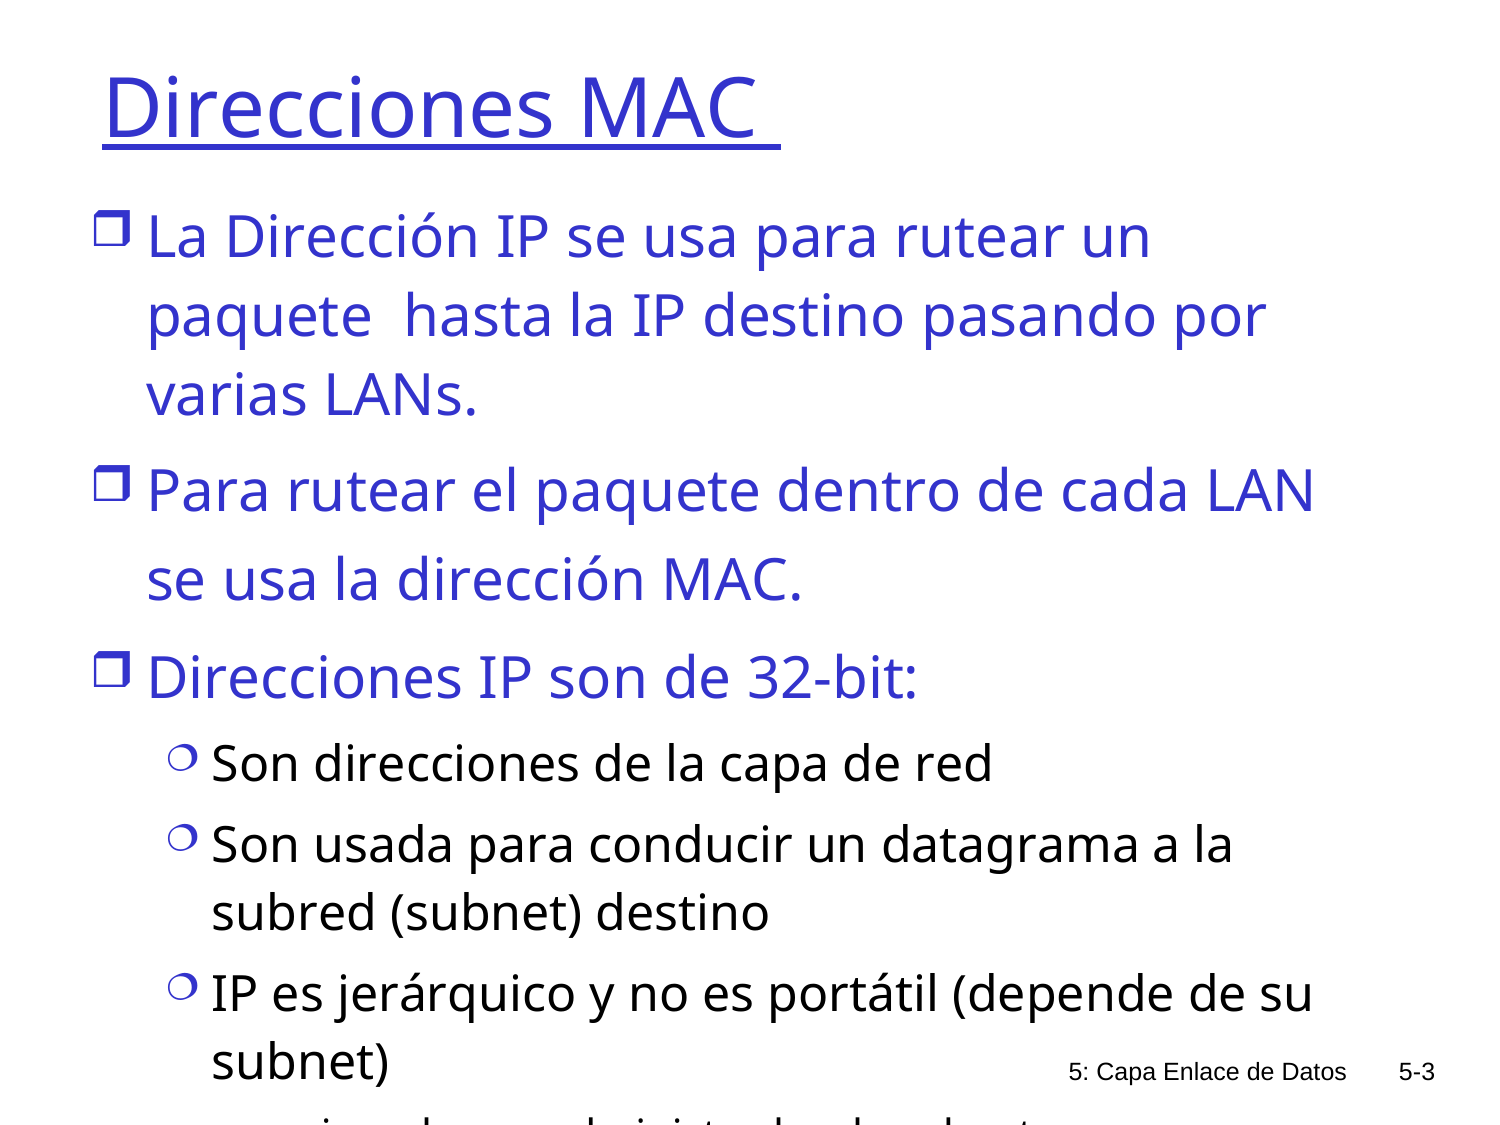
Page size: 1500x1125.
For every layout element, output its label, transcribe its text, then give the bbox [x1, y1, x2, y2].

title Direcciones MAC [87, 23, 1363, 187]
list La Dirección IP se usa para rutear un paquete hasta la IP destino pasando por varias LANs. Para rutear el paquete dentro de cada LAN se usa la dirección MAC. Direcciones IP son de 32-bit: Son direcciones de la capa de red Son usada para conducir un datagrama a la subred (subnet) destino IP es jerárquico y no es portátil (depende de su subnet) asignado por administrador de subnet [75, 187, 1388, 1013]
